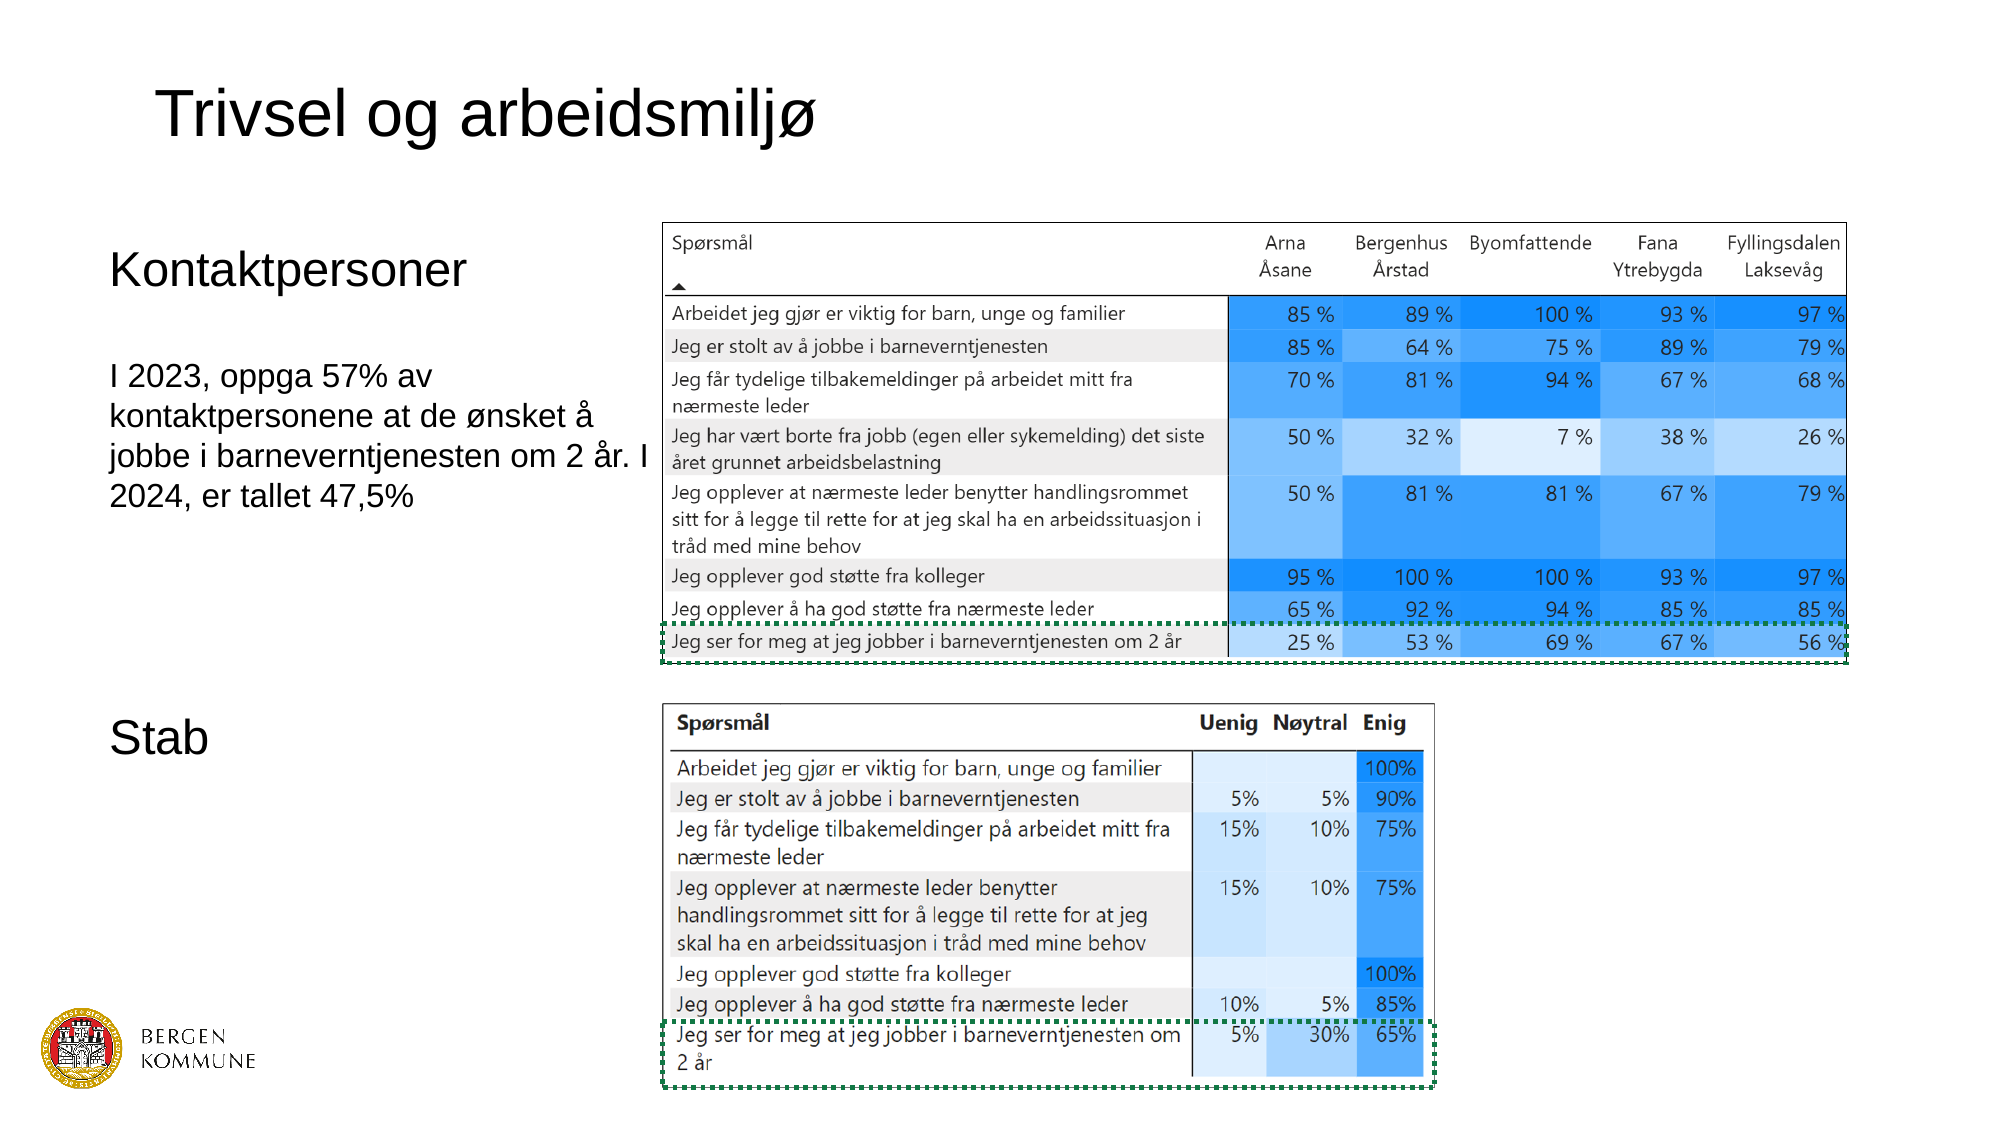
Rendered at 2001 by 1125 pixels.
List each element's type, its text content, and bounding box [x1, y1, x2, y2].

text_box Kontaktpersoner I 2023, oppga 57% av kontaktpersonene at de ønsket å jobbe i barneverntjenesten om 2 år. I 2024, er tallet 47,5% [94, 229, 662, 526]
picture [662, 222, 1847, 663]
title Trivsel og arbeidsmiljø [154, 23, 1880, 205]
picture [662, 703, 1435, 1088]
text_box Stab [94, 697, 489, 832]
